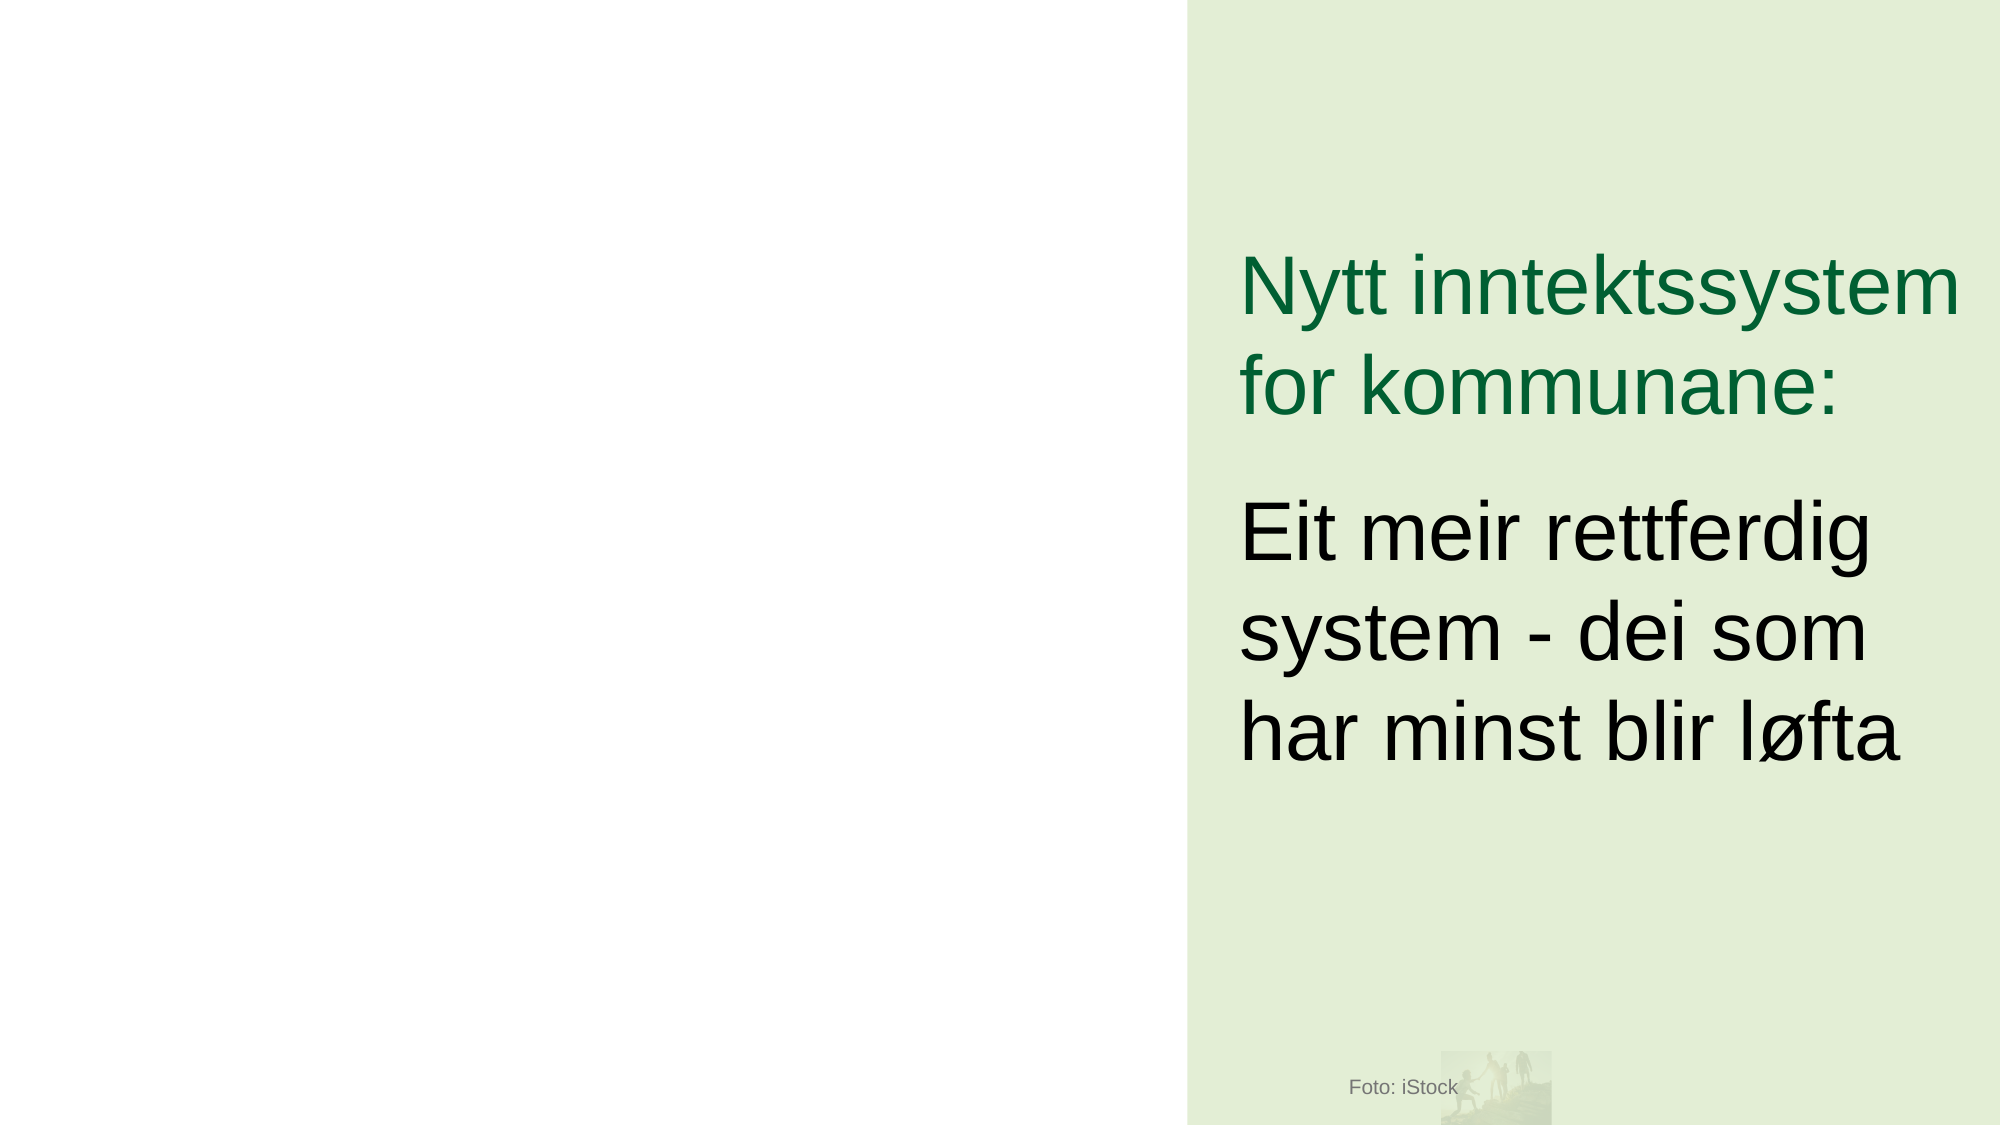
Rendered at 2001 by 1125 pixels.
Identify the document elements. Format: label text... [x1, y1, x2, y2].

text_box [1187, 0, 2000, 1125]
picture [0, 0, 1187, 1125]
text_box Eit meir rettferdig system - dei som har minst blir løfta [1224, 470, 1928, 789]
text_box Nytt inntektssystem for kommunane: [1224, 223, 2000, 441]
text_box Foto: iStock [1333, 1065, 2000, 1125]
